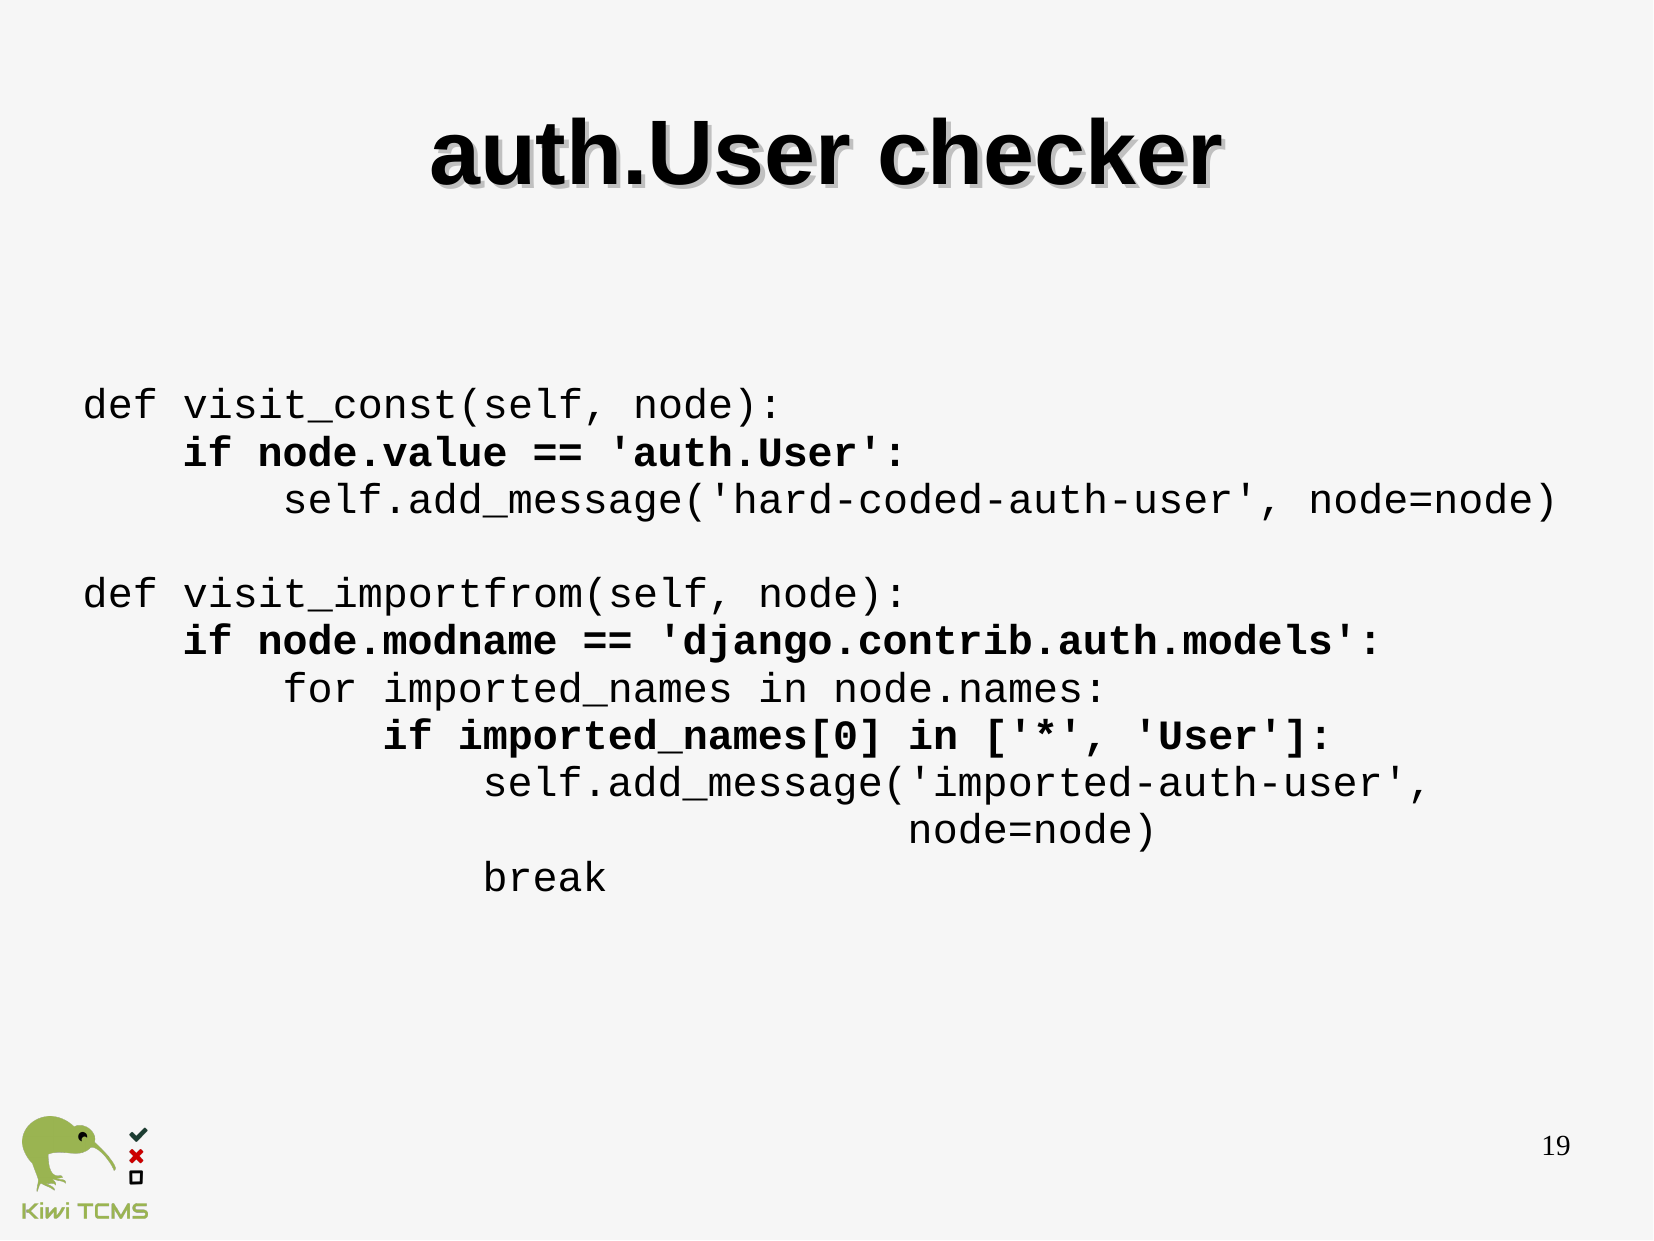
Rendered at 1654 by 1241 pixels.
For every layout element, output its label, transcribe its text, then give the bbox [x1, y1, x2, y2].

title auth.User checker [82, 49, 1571, 257]
picture [22, 1116, 148, 1219]
subtitle def visit_const(self, node): if node.value == 'auth.User': self.add_message('hard-coded-auth-user', node=node) def visit_importfrom(self, node): if node.modname == 'django.contrib.auth.models': for imported_names in node.names: if imported_names[0] in ['*', 'User']: self.add_message('imported-auth-user', node=node) break [82, 307, 1571, 1028]
